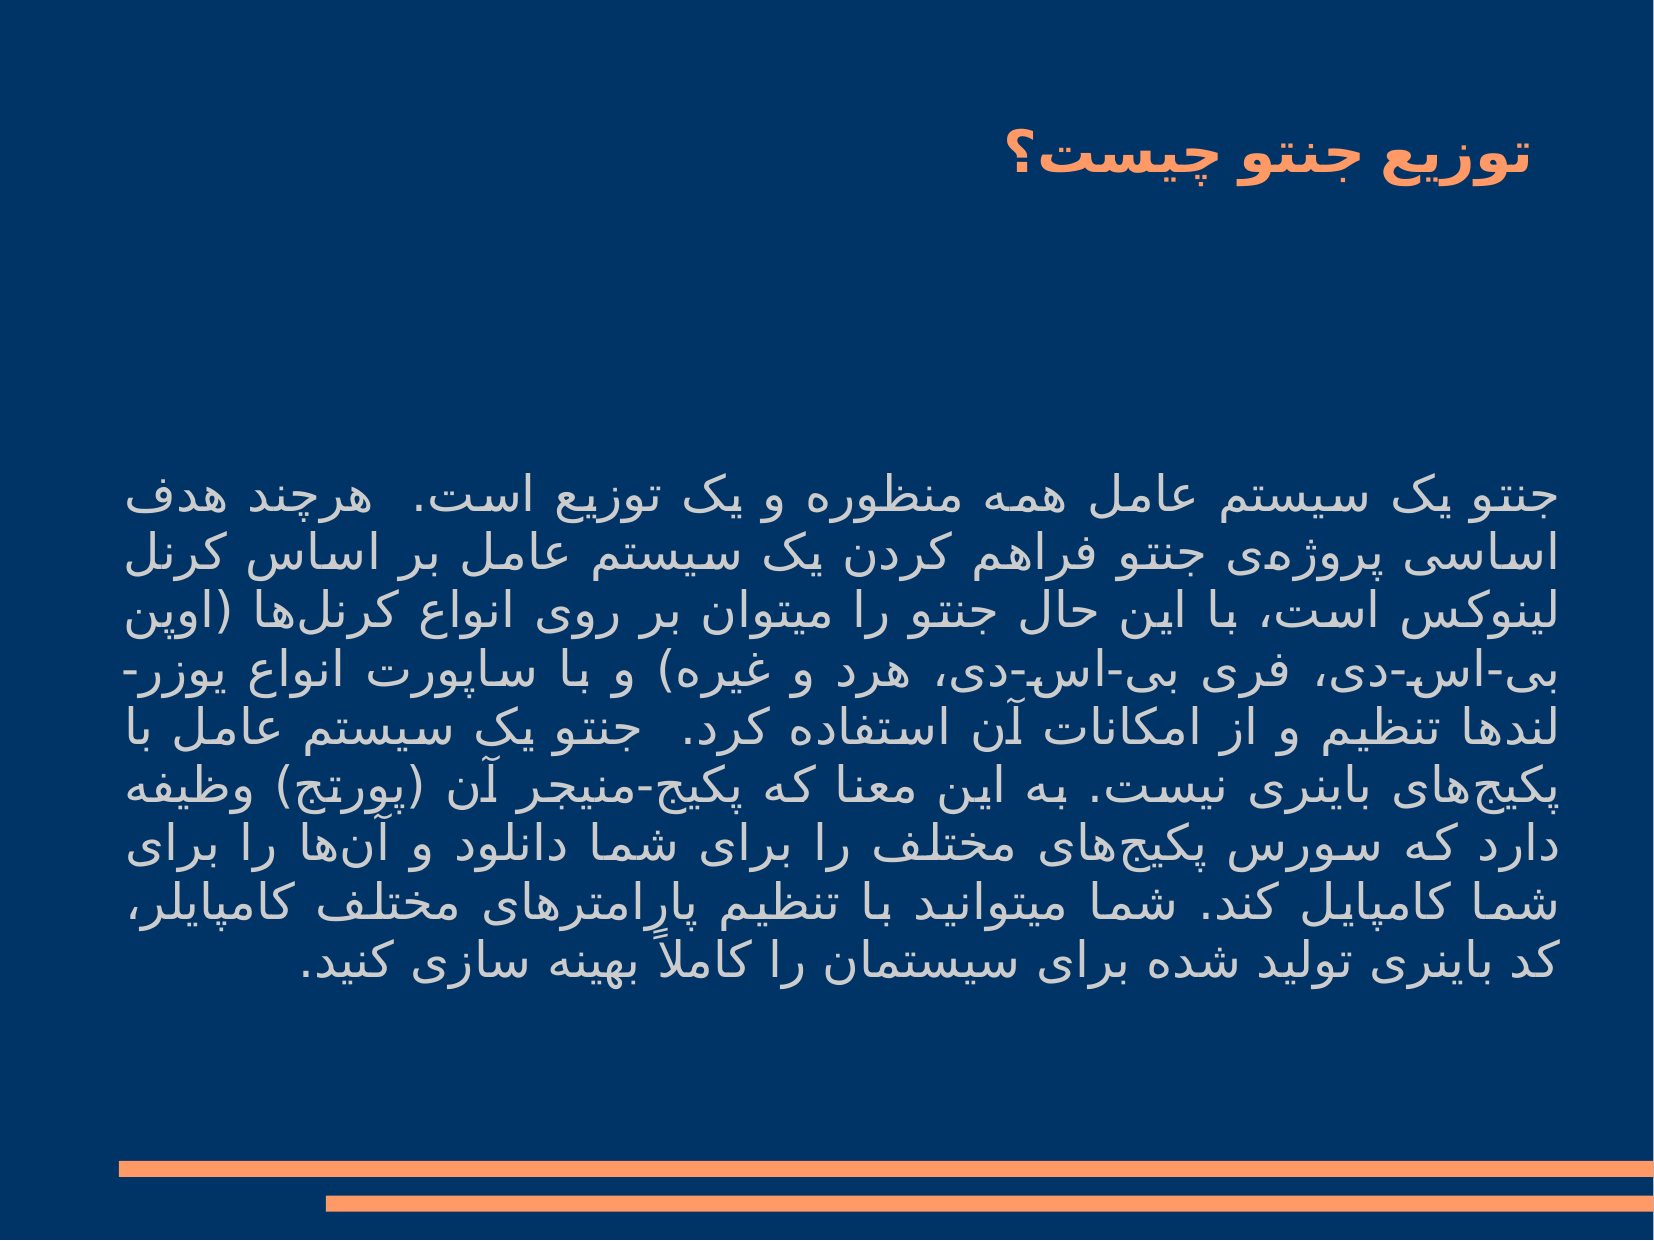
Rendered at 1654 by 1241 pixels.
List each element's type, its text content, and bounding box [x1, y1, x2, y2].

subtitle جنتو یک سیستم عامل همه منظوره و یک توزیع است. هرچند هدف اساسی پروژه‌ی جنتو فراهم کردن یک سیستم عامل بر اساس کرنل لینوکس است،‌ با این حال جنتو را میتوان بر روی انواع کرنل‌ها (اوپن بی-اس-دی، فری بی-اس-دی، هرد و غیره) و با ساپورت انواع یوزر-لندها تنظیم و از امکانات آن استفاده کرد. جنتو یک سیستم عامل با پکیج‌های باینری نیست. به این معنا که پکیج-منیجر آن (پورتج) وظیفه دارد که سورس پکیج‌های مختلف را برای شما دانلود و آن‌ها را برای شما کامپایل کند. شما میتوانید با تنظیم پارامترهای مختلف کامپایلر، کد باینری تولید شده برای سیستمان را کاملاً بهینه سازی کنید. [121, 322, 1561, 1133]
title توزیع جنتو چیست؟ [121, 46, 1534, 254]
